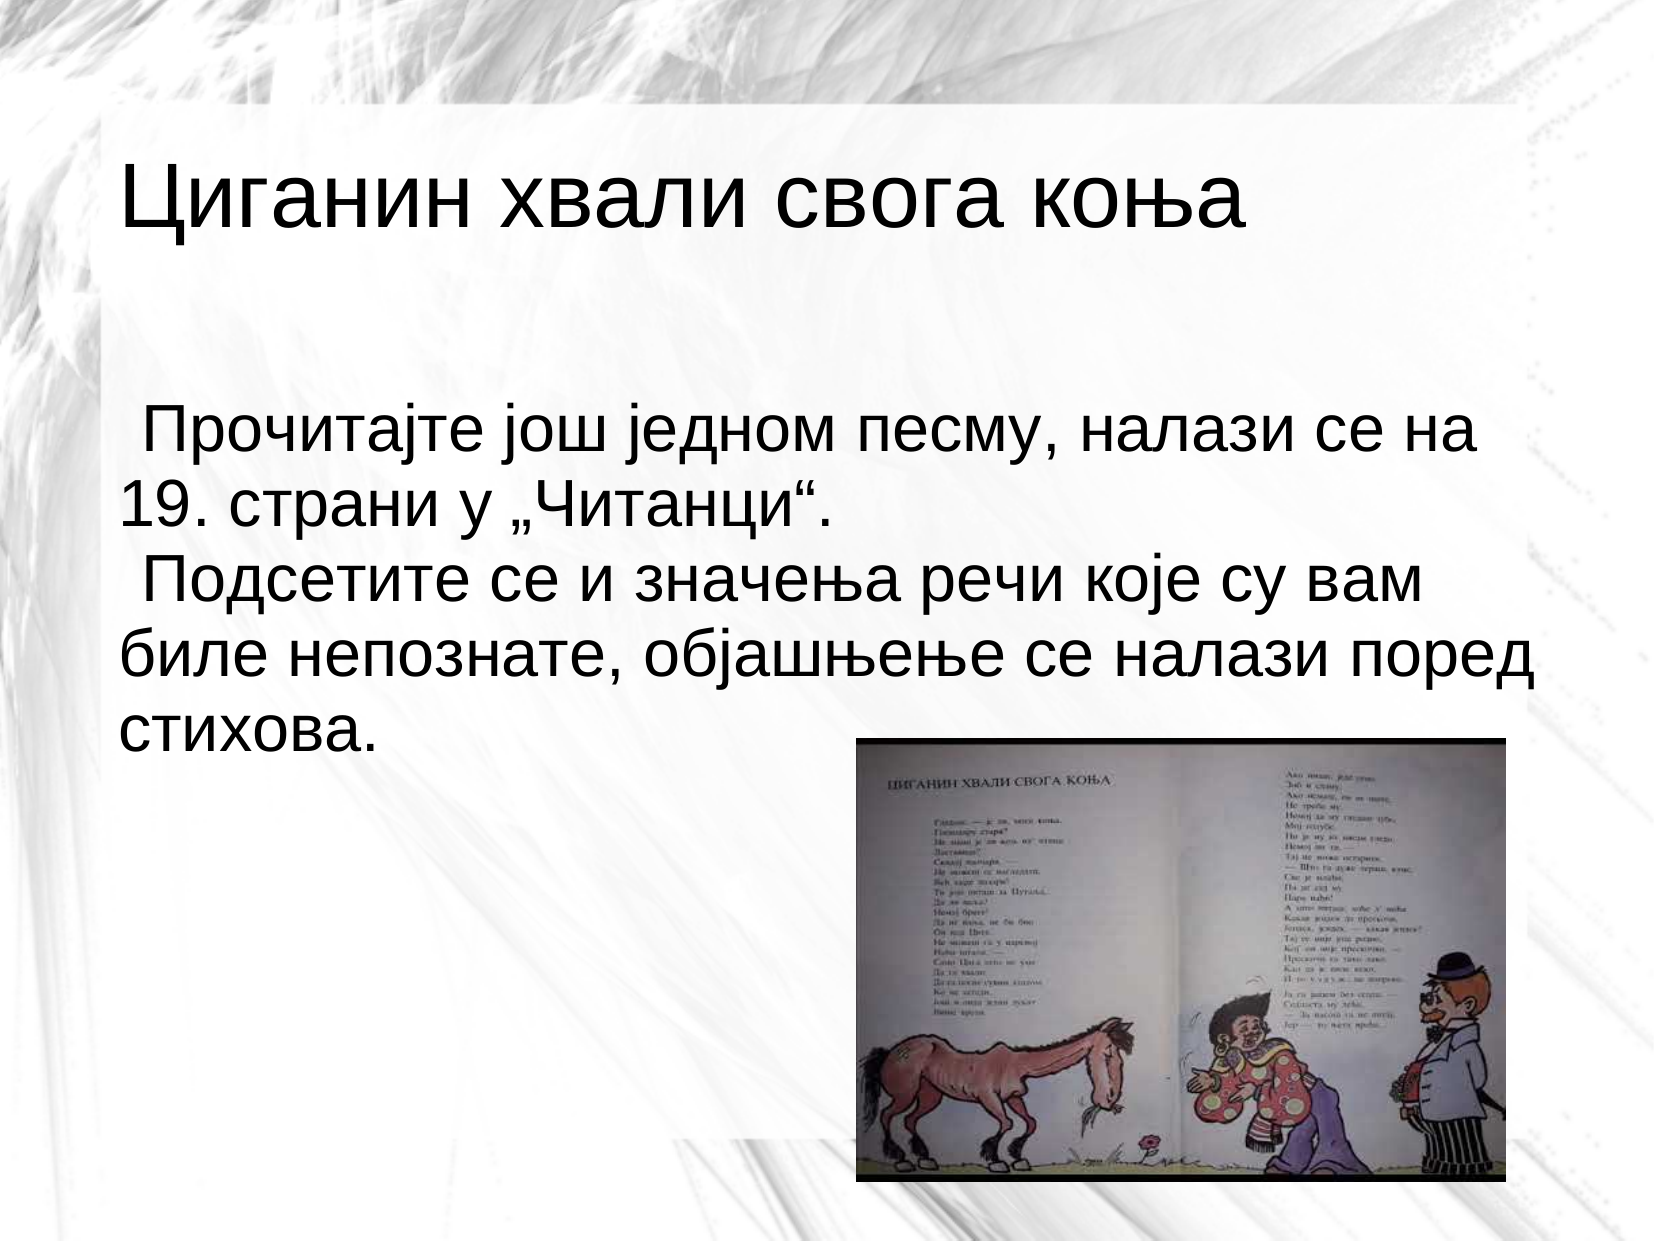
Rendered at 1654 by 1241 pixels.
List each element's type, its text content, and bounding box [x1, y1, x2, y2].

picture [0, 0, 1654, 1241]
title Циганин хвали свога коња [118, 112, 1506, 265]
subtitle Прочитајте још једном песму, налази се на 19. страни у „Читанци“. Подсетите се и значења речи које су вам биле непознате, објашњење се налази поред стихова. [118, 265, 1571, 891]
